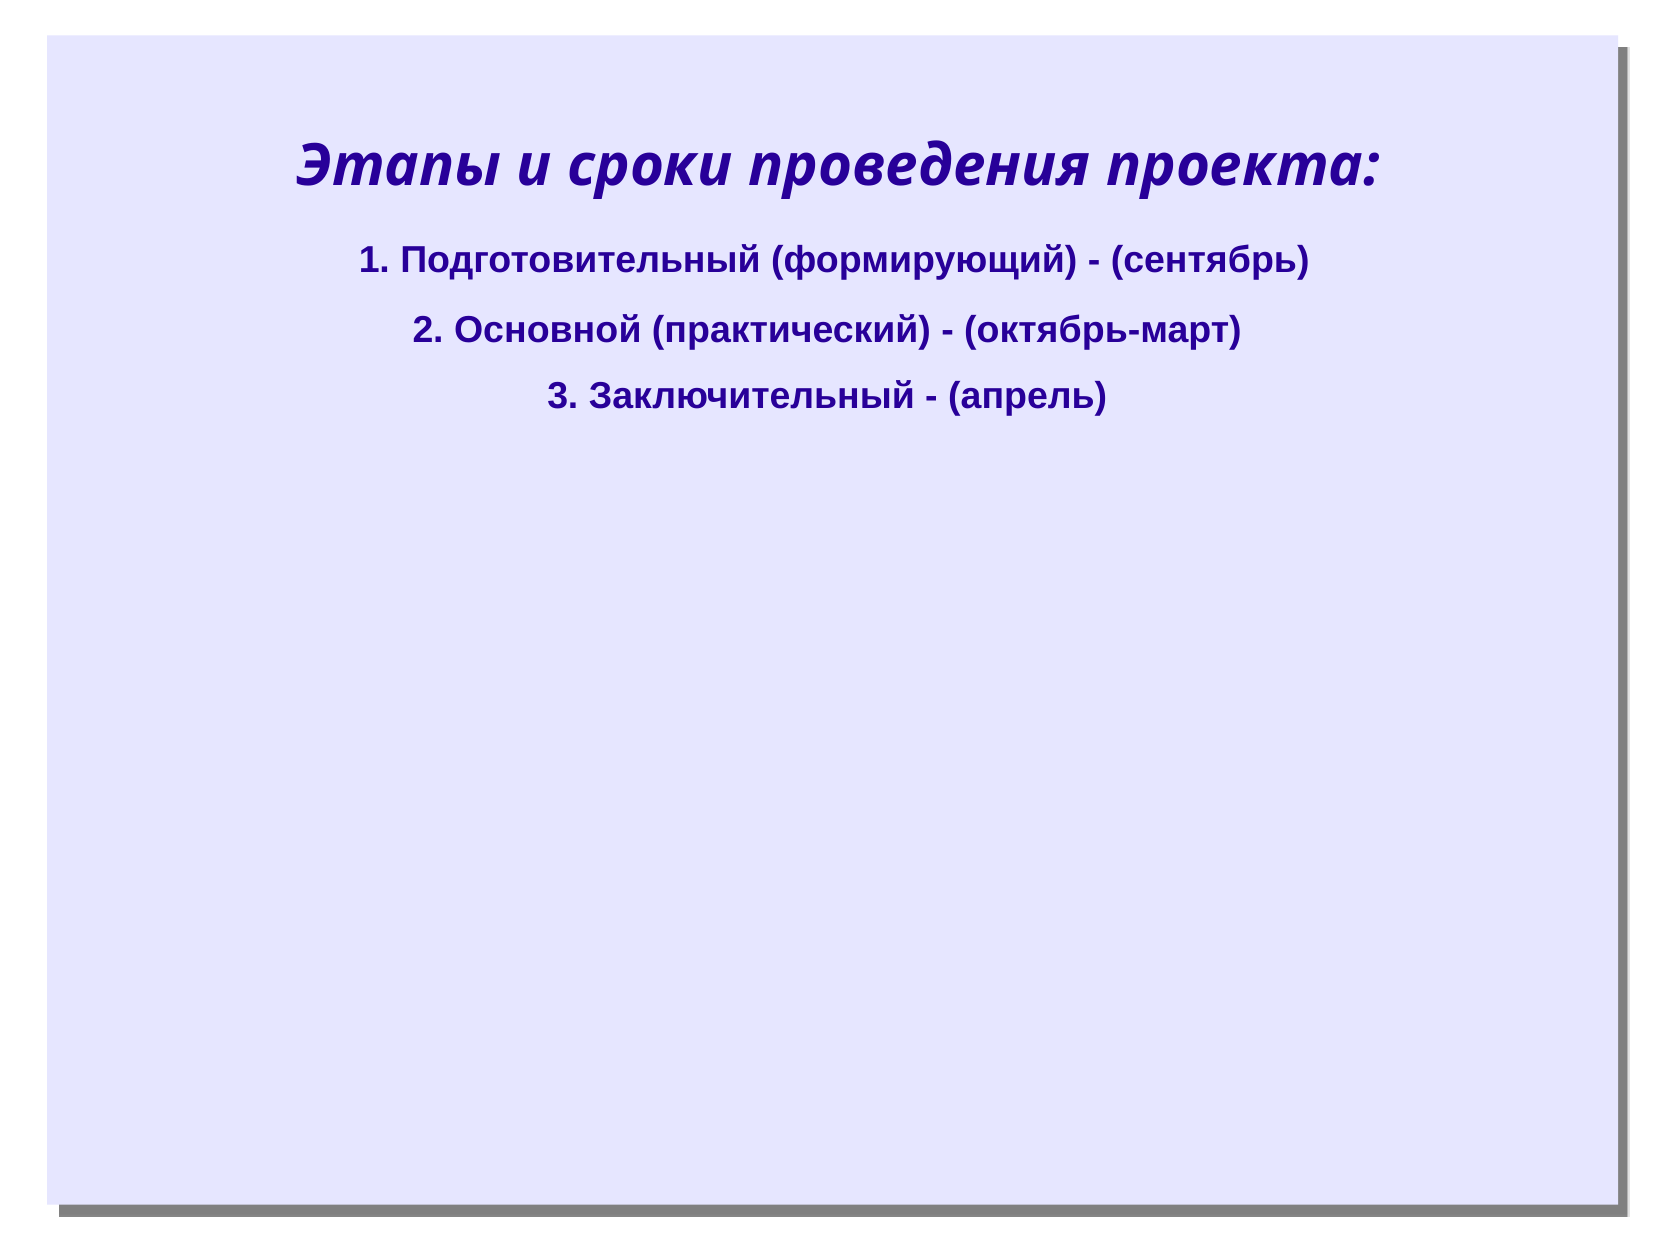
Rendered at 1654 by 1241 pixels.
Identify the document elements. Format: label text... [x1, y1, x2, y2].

text_box Этапы и сроки проведения проекта: 1. Подготовительный (формирующий) - (сентябрь) 2. Основной (практический) - (октябрь-март) 3. Заключительный - (апрель) [47, 35, 1619, 1205]
